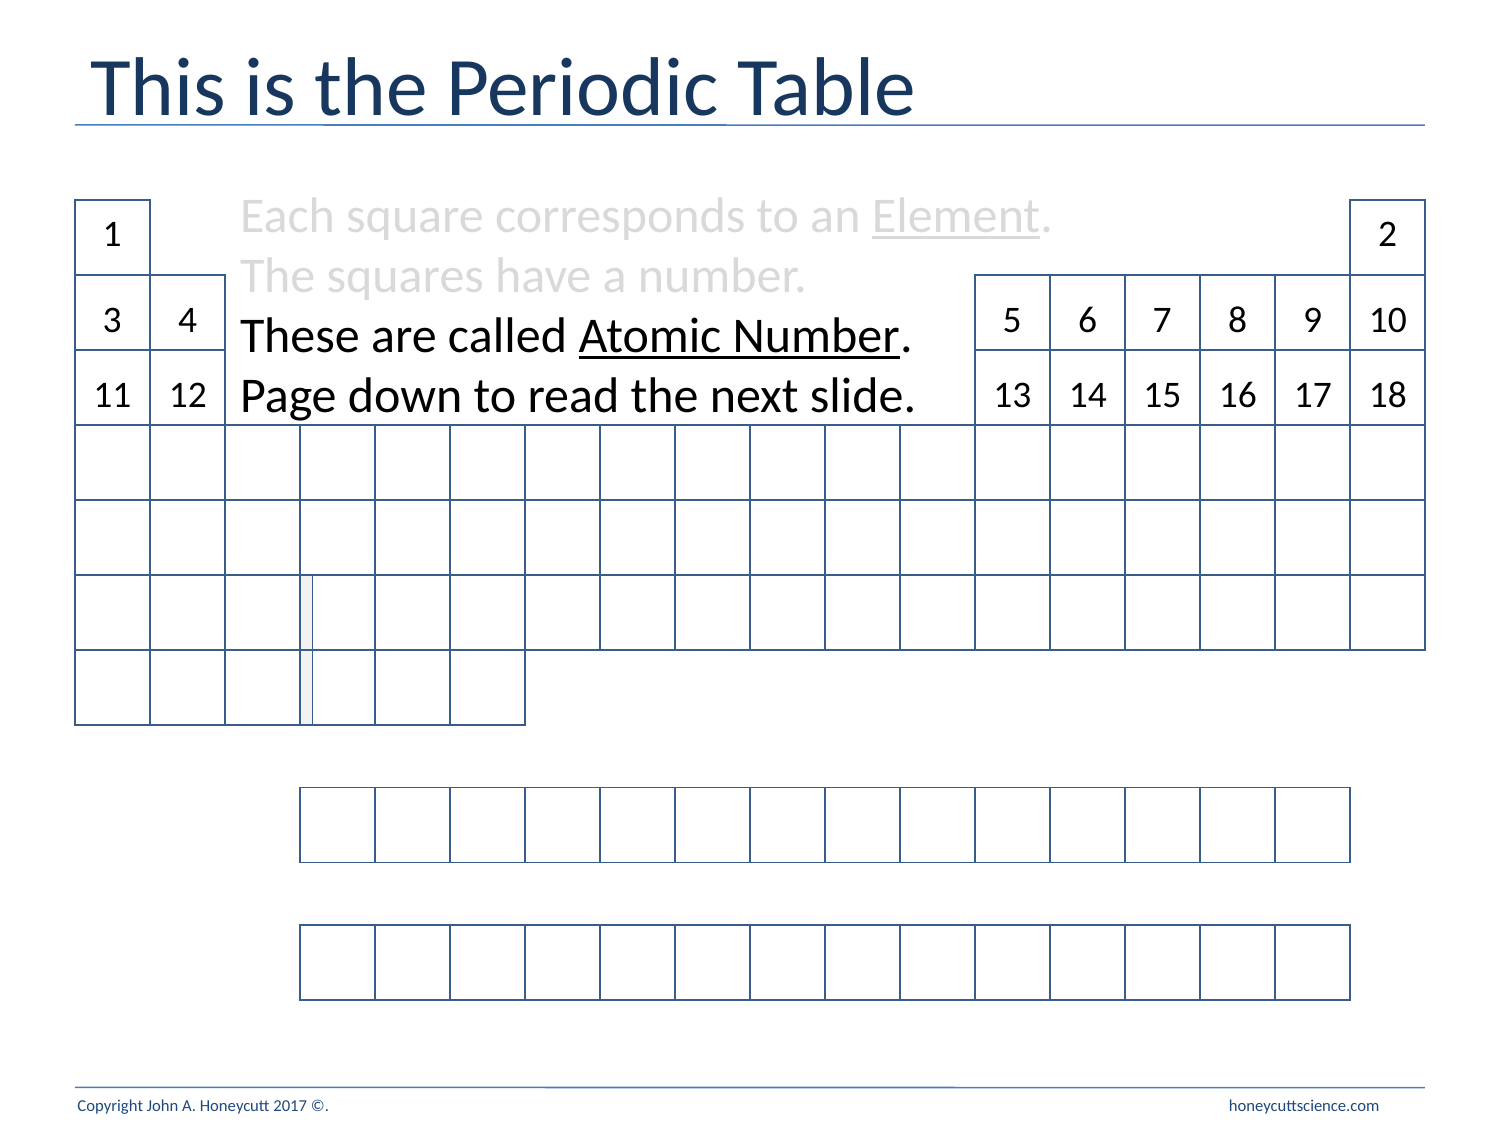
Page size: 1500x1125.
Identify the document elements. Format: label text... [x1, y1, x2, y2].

text_box 7 [1137, 287, 1187, 349]
text_box 3 [87, 287, 137, 349]
text_box 14 [1053, 362, 1122, 424]
text_box 8 [1212, 287, 1263, 349]
text_box Each square corresponds to an Element. The squares have a number. These are called Atomic Number. Page down to read the next slide. [224, 174, 1138, 433]
text_box 4 [162, 287, 213, 349]
title This is the Periodic Table [75, 45, 1425, 121]
text_box 9 [1287, 287, 1338, 349]
text_box 2 [1362, 201, 1413, 263]
text_box 5 [987, 287, 1037, 349]
text_box 10 [1353, 287, 1422, 349]
text_box 1 [87, 201, 137, 263]
text_box 11 [77, 362, 147, 424]
text_box 13 [977, 362, 1047, 424]
text_box 6 [1062, 287, 1113, 349]
text_box 15 [1127, 362, 1197, 424]
text_box 16 [1203, 362, 1272, 424]
text_box 12 [153, 362, 222, 424]
text_box 17 [1278, 362, 1347, 424]
text_box 18 [1353, 362, 1422, 424]
